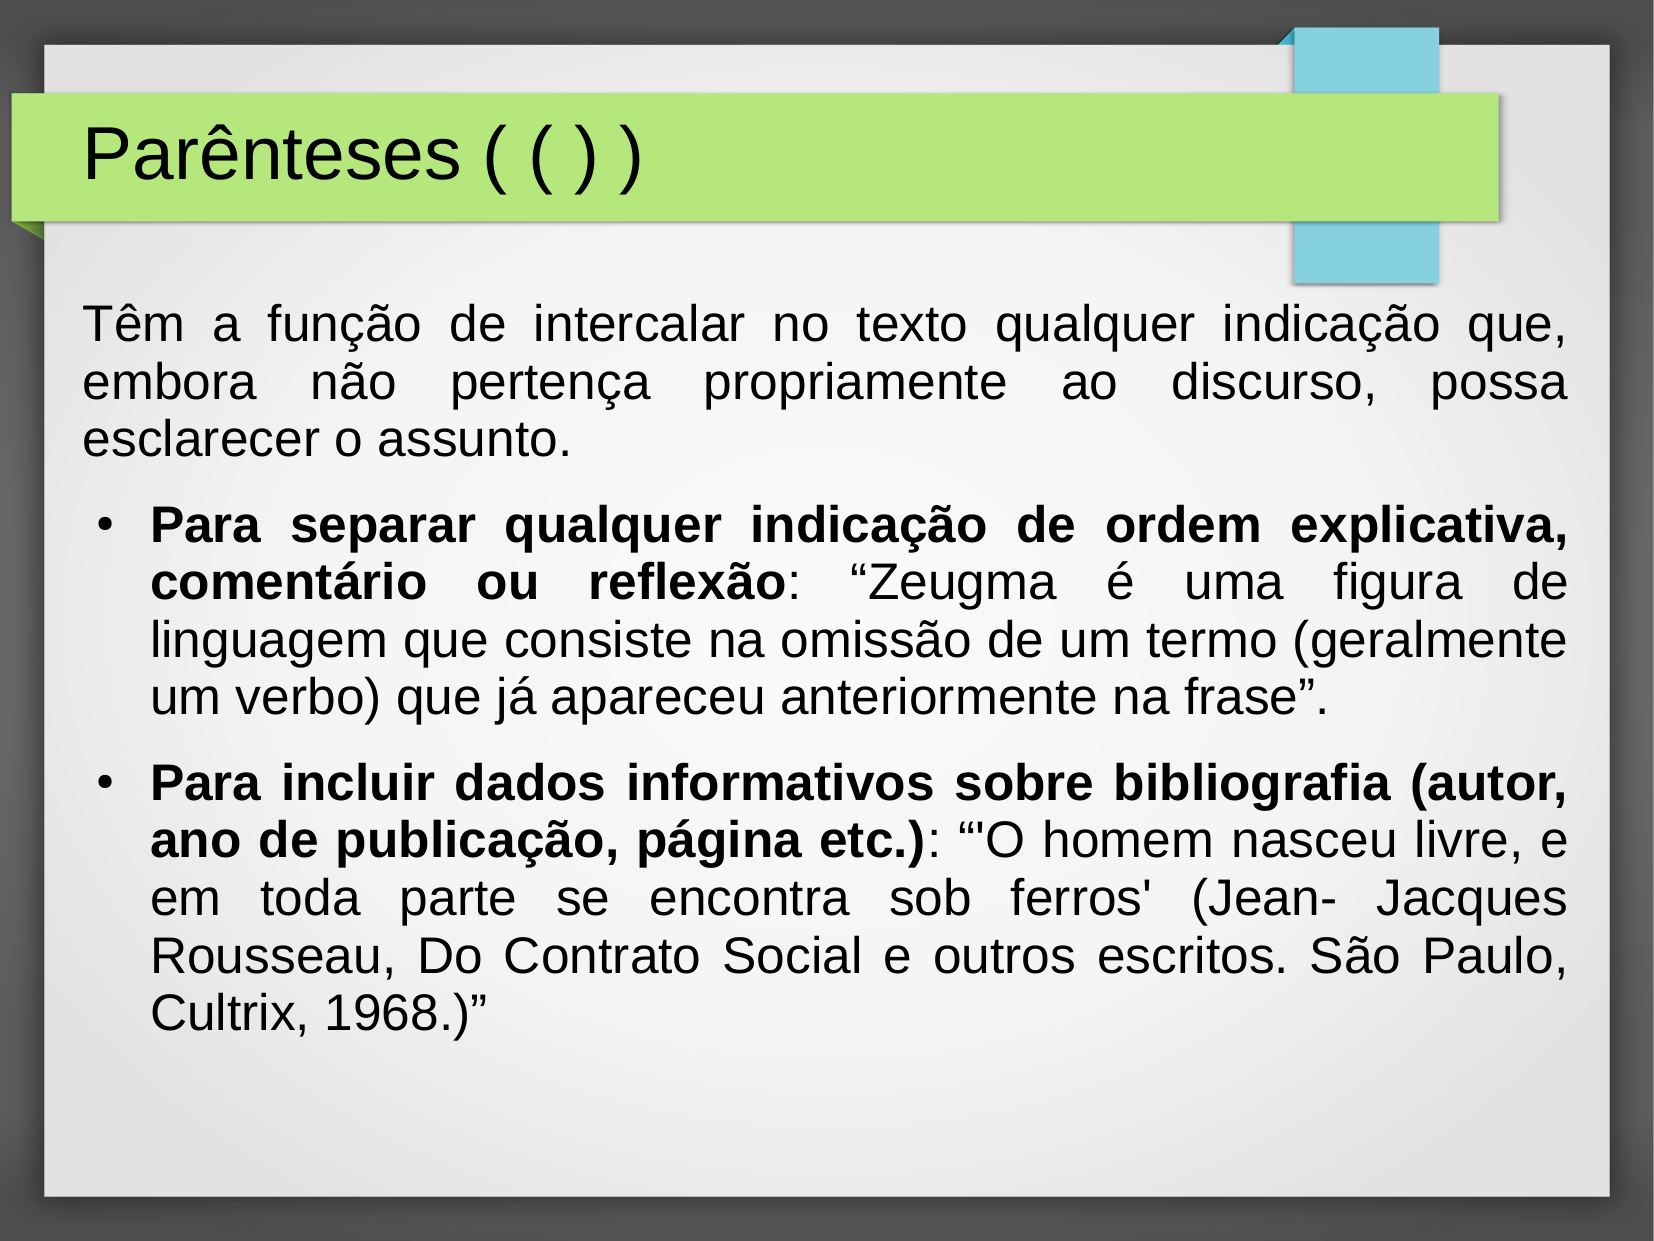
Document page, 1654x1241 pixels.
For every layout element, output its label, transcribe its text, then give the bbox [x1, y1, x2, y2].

picture [0, 0, 1654, 1241]
title Parênteses ( ( ) ) [82, 94, 1264, 213]
list Têm a função de intercalar no texto qualquer indicação que, embora não pertença propriamente ao discurso, possa esclarecer o assunto. Para separar qualquer indicação de ordem explicativa, comentário ou reflexão: “Zeugma é uma figura de linguagem que consiste na omissão de um termo (geralmente um verbo) que já apareceu anteriormente na frase”. Para incluir dados informativos sobre bibliografia (autor, ano de publicação, página etc.): “'O homem nasceu livre, e em toda parte se encontra sob ferros' (Jean- Jacques Rousseau, Do Contrato Social e outros escritos. São Paulo, Cultrix, 1968.)” [82, 295, 1571, 1099]
